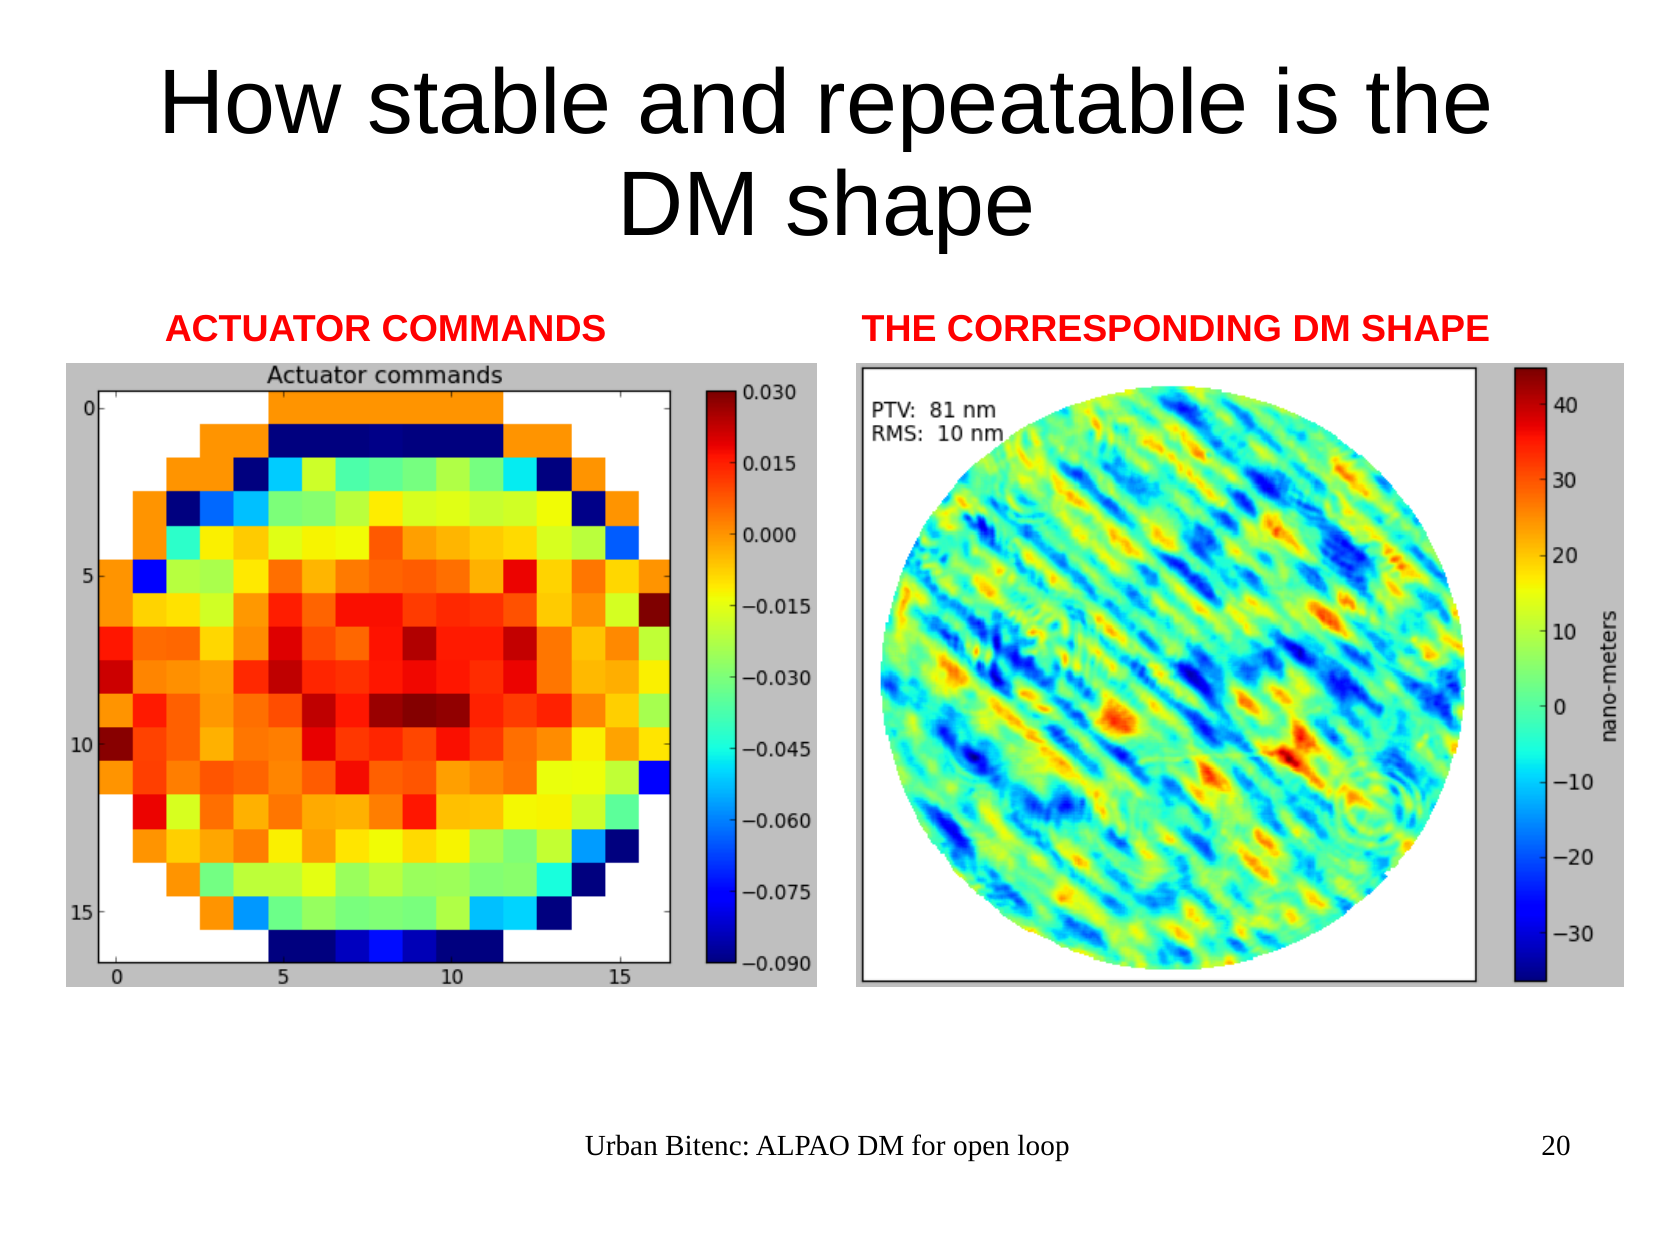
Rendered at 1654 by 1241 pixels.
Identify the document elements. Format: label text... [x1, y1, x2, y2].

text_box ACTUATOR COMMANDS [150, 300, 622, 357]
picture [856, 363, 1624, 987]
text_box THE CORRESPONDING DM SHAPE [846, 300, 1506, 357]
picture [66, 363, 817, 987]
title How stable and repeatable is the DM shape [82, 49, 1571, 257]
